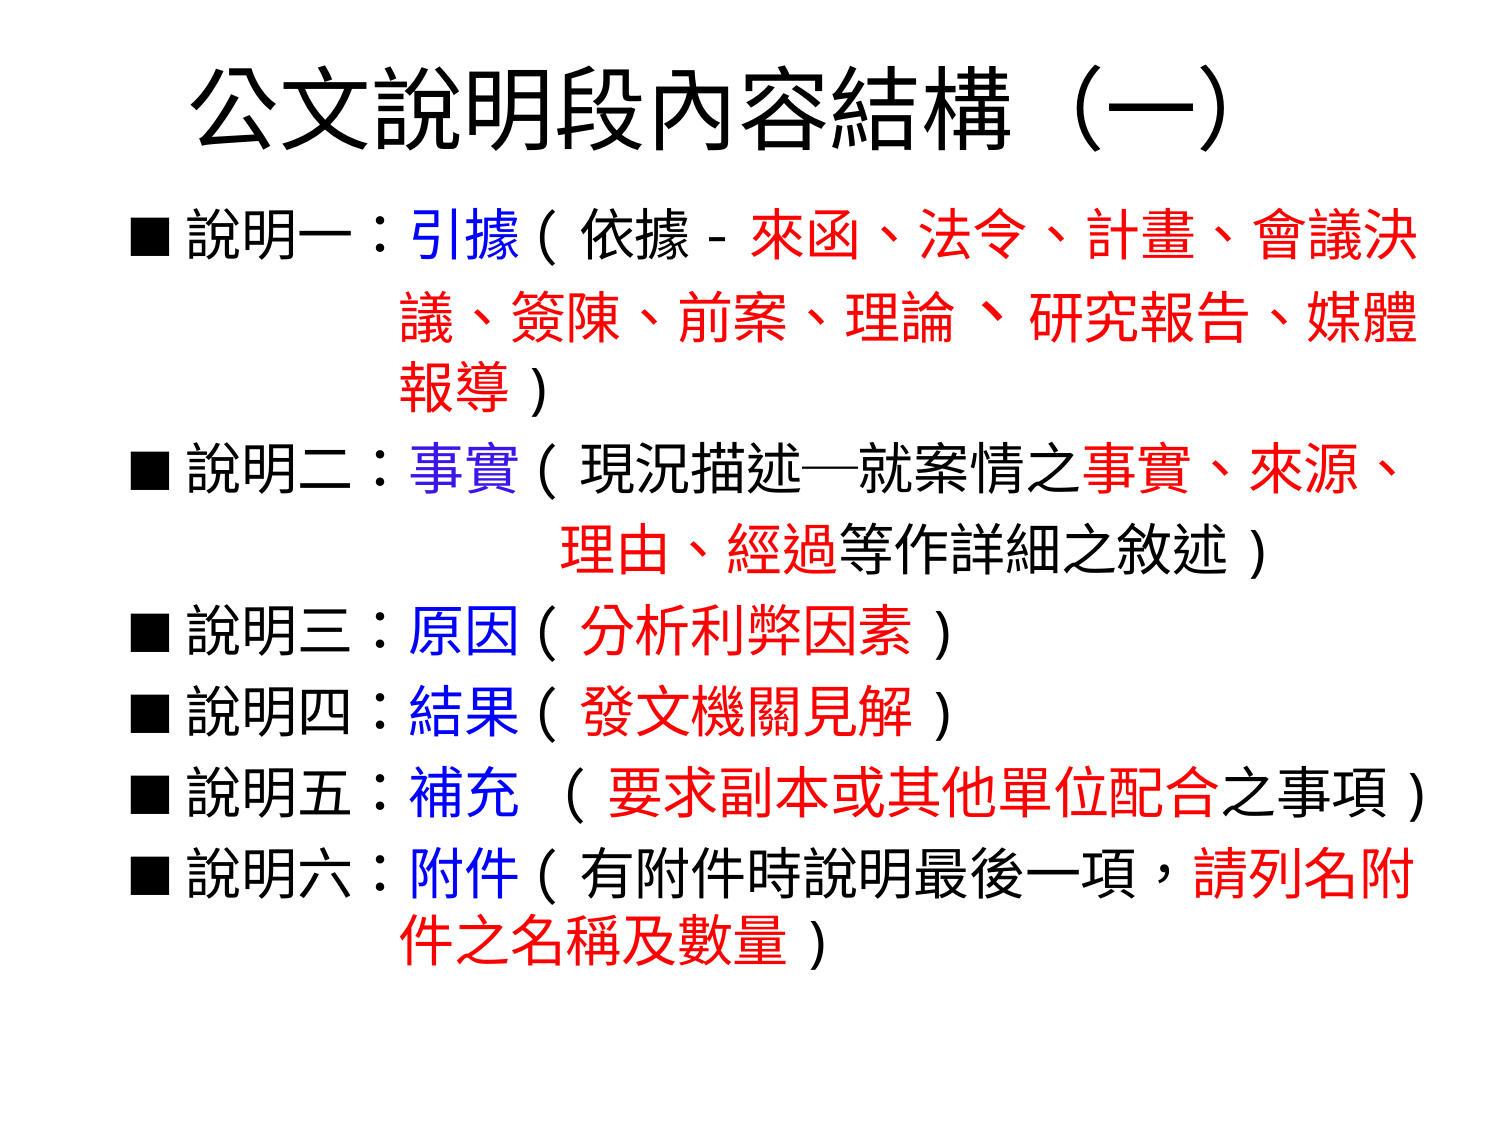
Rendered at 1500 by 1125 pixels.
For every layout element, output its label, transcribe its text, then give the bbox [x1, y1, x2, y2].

list ■說明一：引據(依據-來函、法令、計畫、會議決議、簽陳、前案、理論、研究報告、媒體報導) ■說明二：事實(現況描述─就案情之事實、來源、 理由、經過等作詳細之敘述) ■說明三：原因(分析利弊因素) ■說明四：結果(發文機關見解) ■說明五：補充 (要求副本或其他單位配合之事項) ■說明六：附件(有附件時說明最後一項，請列名附件之名稱及數量) [41, 191, 1471, 1024]
title 公文說明段內容結構（一） [88, 42, 1388, 171]
